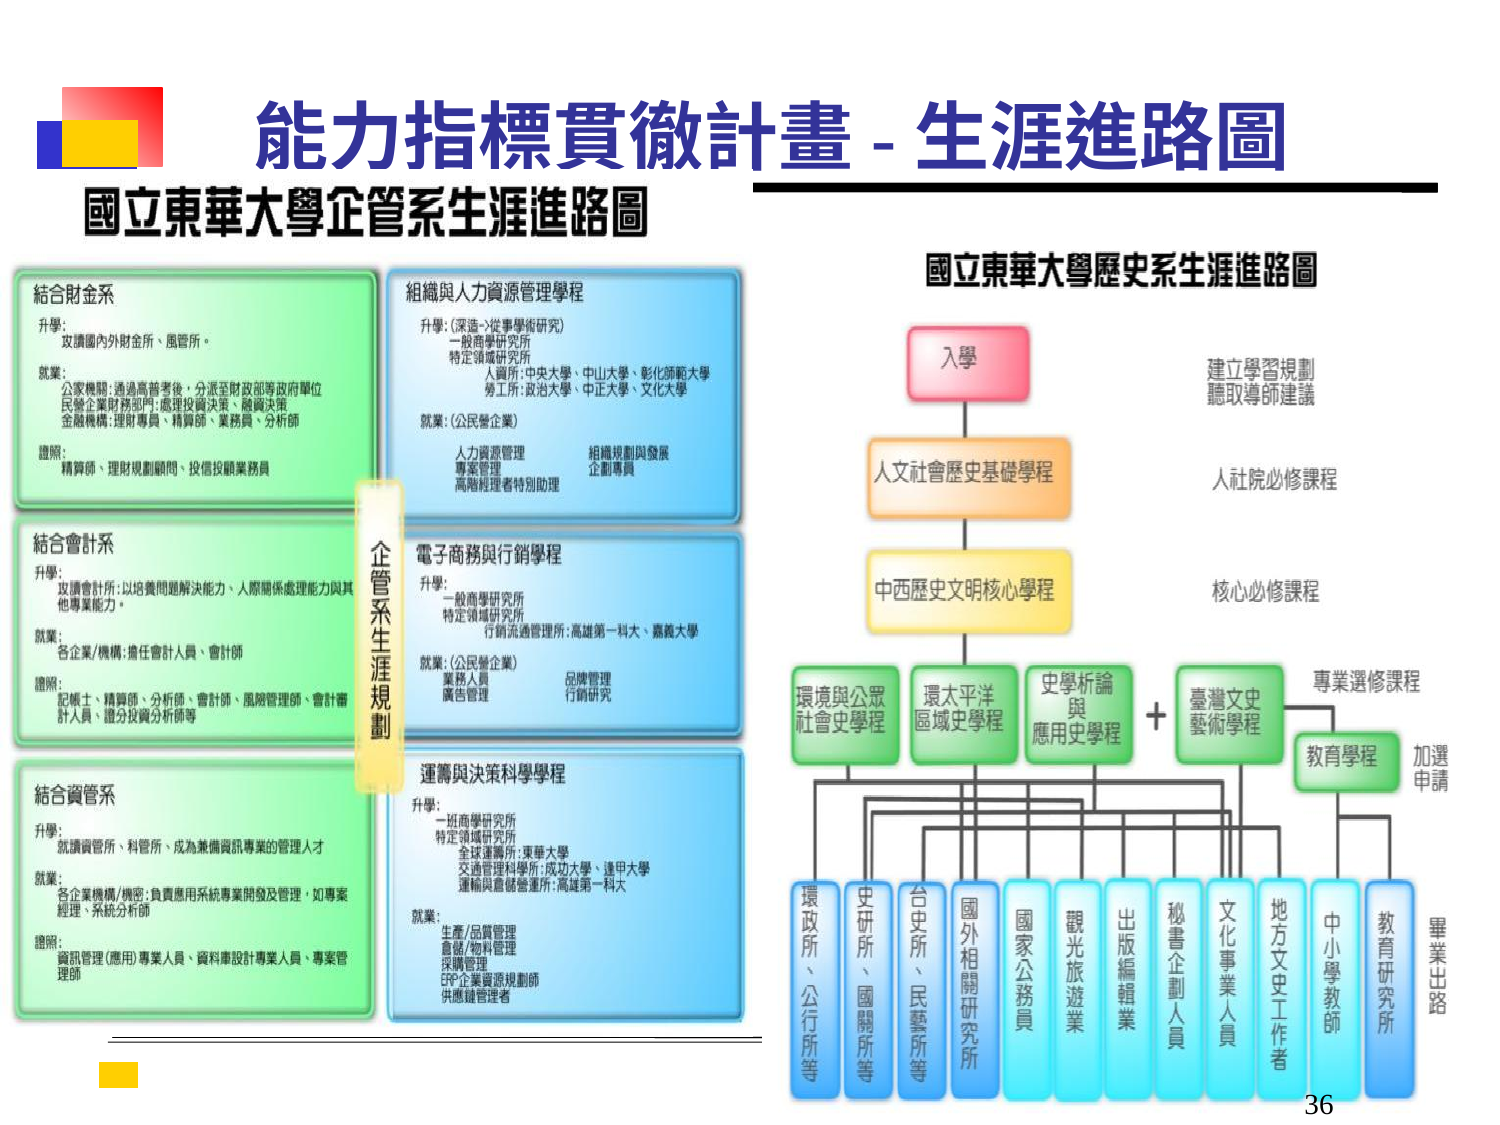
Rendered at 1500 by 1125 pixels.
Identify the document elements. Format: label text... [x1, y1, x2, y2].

title 能力指標貫徹計畫-生涯進路圖 [174, 75, 1369, 188]
picture [0, 169, 753, 1038]
picture [762, 217, 1500, 1125]
text_box 36 [1289, 1077, 1500, 1125]
